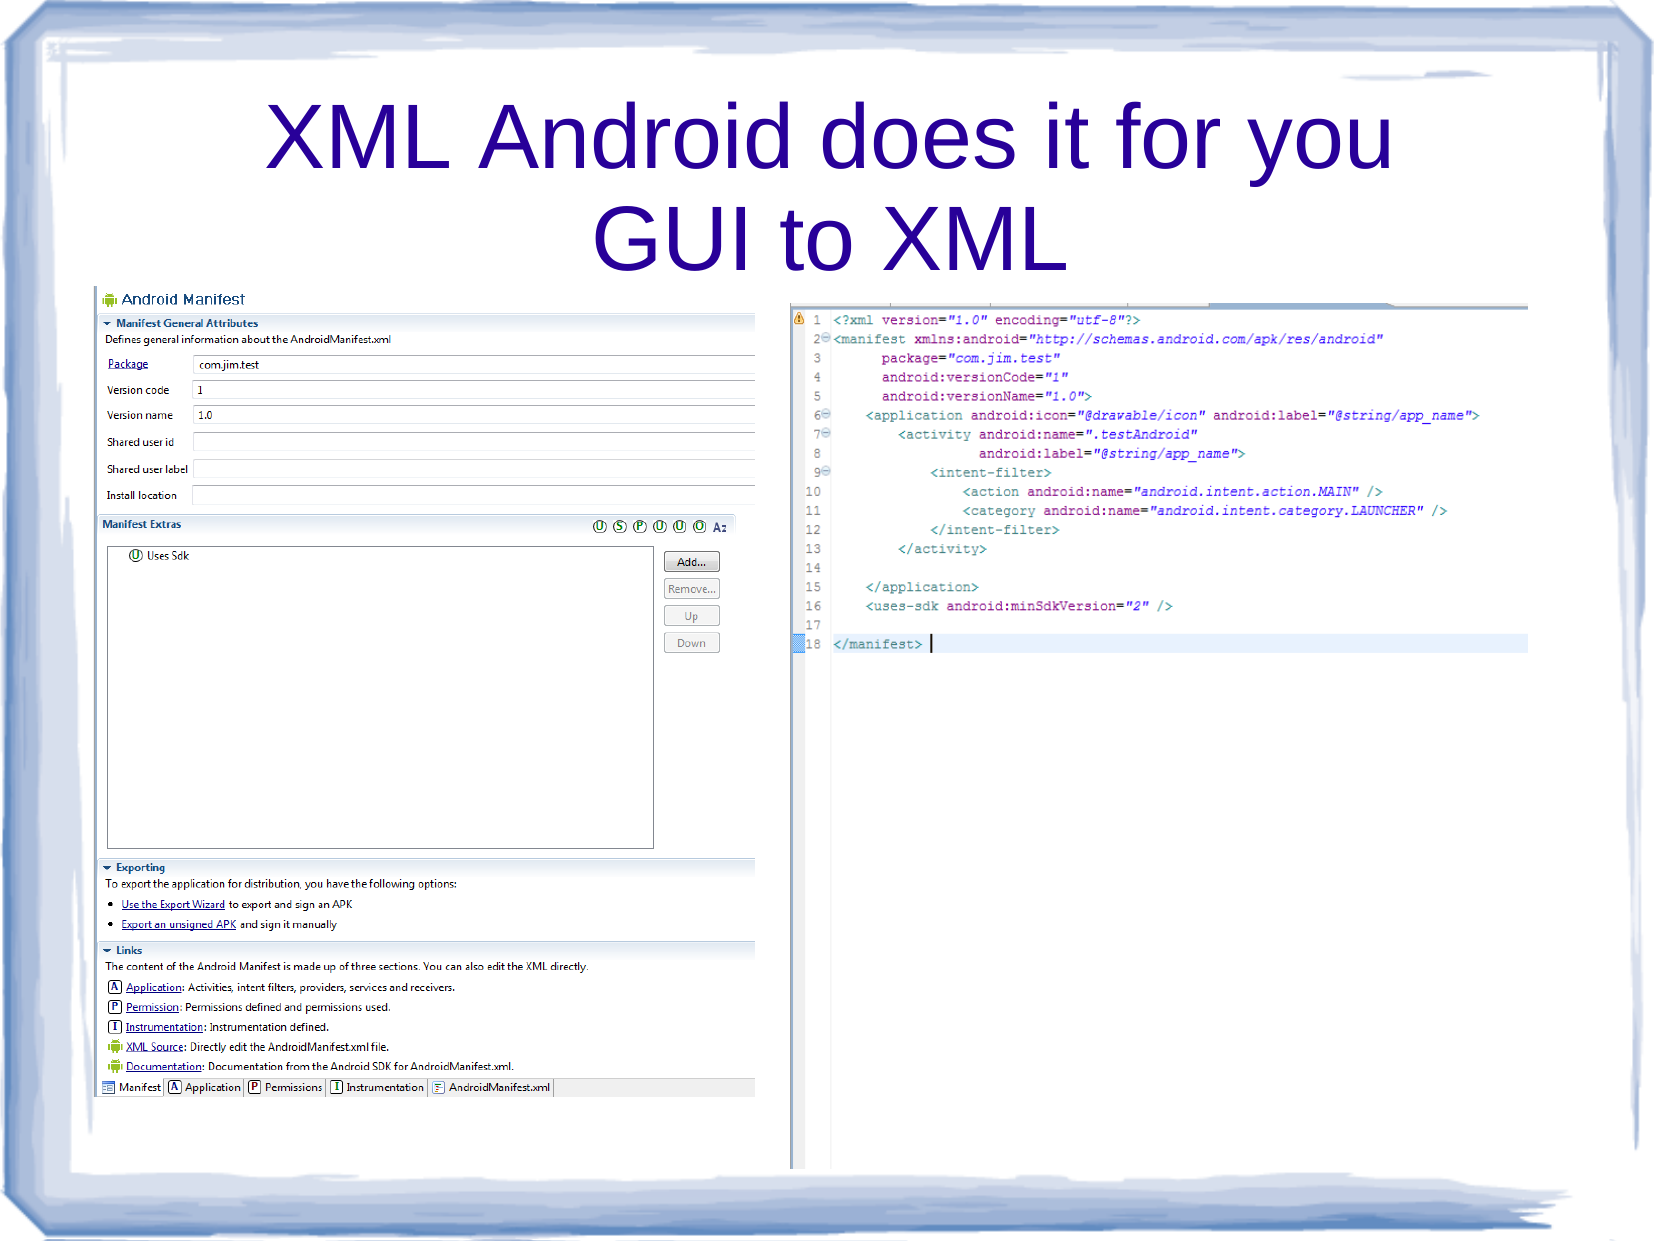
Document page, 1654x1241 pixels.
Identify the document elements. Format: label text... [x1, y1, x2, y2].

picture [0, 0, 1654, 1241]
title XML Android does it for you GUI to XML [86, 85, 1575, 291]
